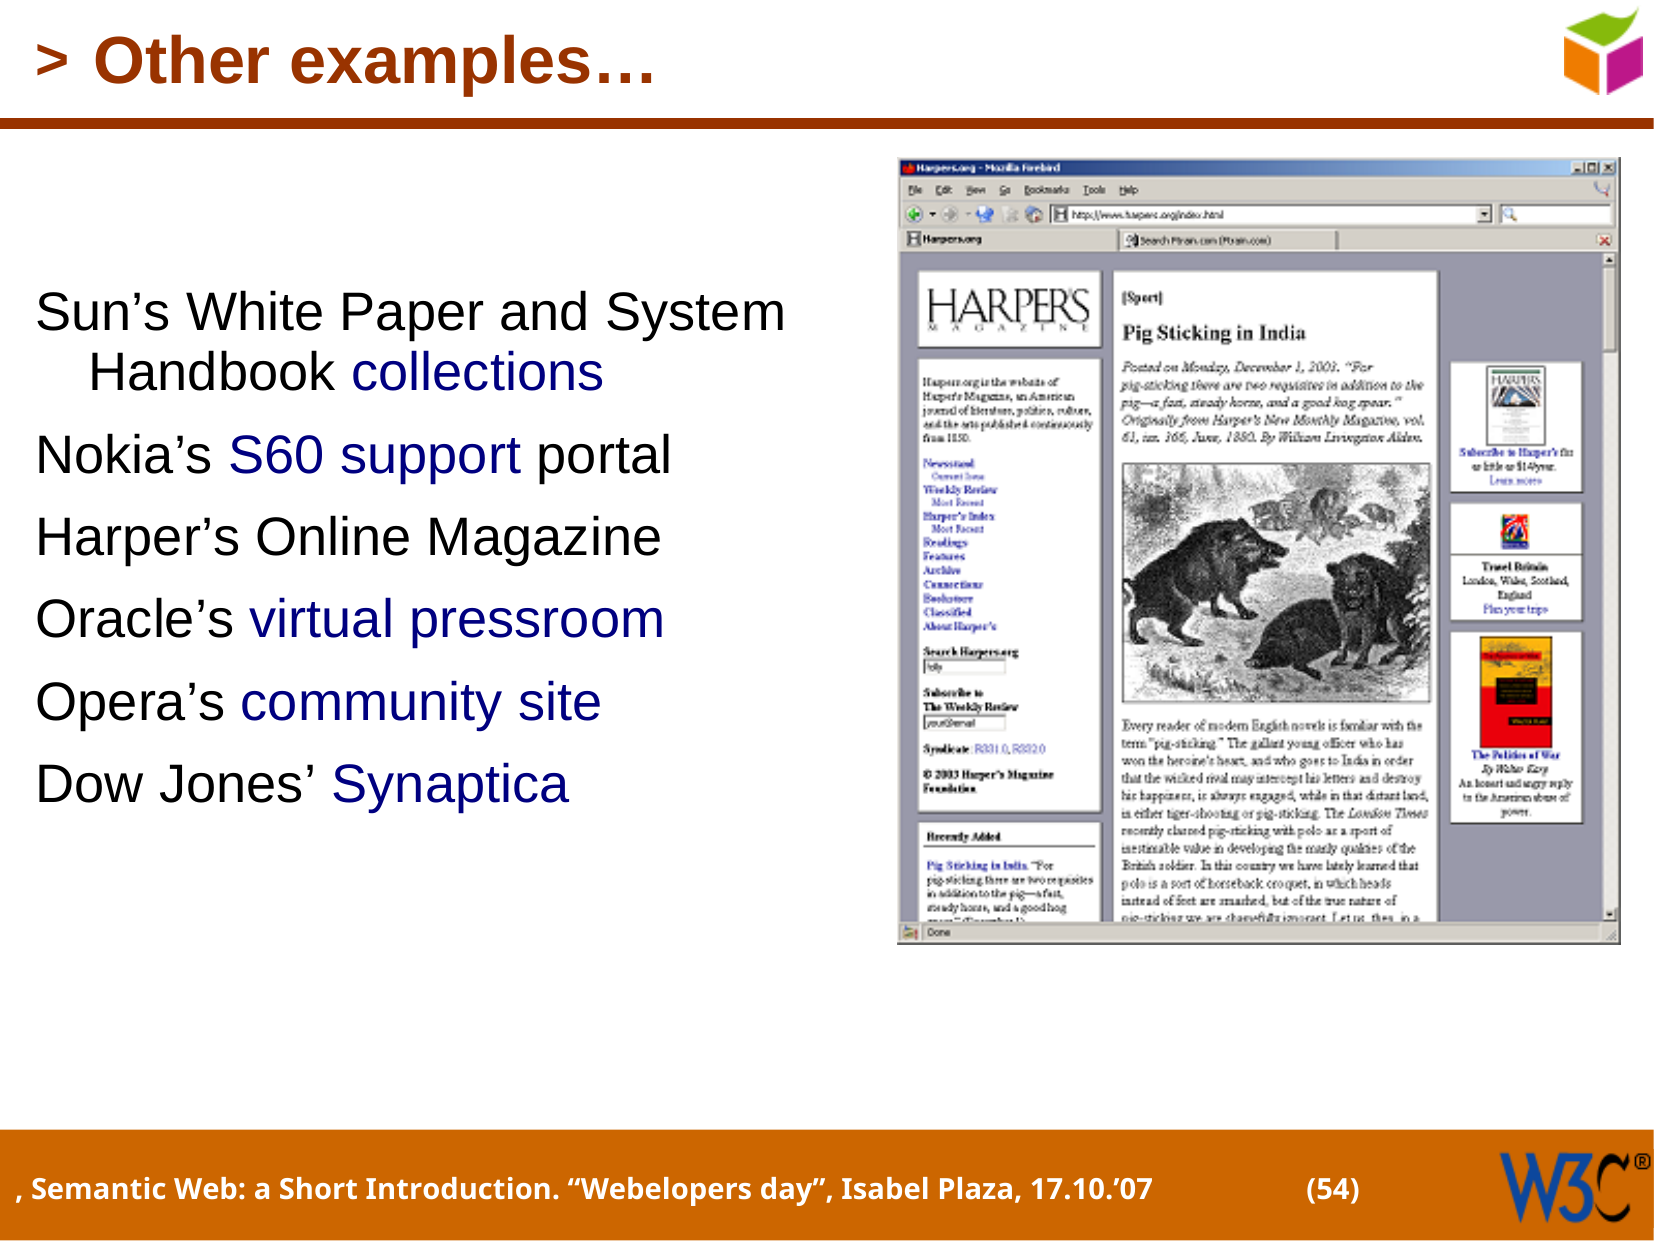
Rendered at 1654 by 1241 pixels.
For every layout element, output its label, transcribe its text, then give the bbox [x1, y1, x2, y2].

list Sun’s White Paper and System Handbook collections Nokia’s S60 support portal Harper’s Online Magazine Oracle’s virtual pressroom Opera’s community site Dow Jones’ Synaptica [17, 281, 875, 892]
picture [1564, 5, 1643, 95]
title Other examples… [93, 7, 1493, 111]
picture [897, 157, 1621, 945]
picture [1495, 1149, 1654, 1228]
